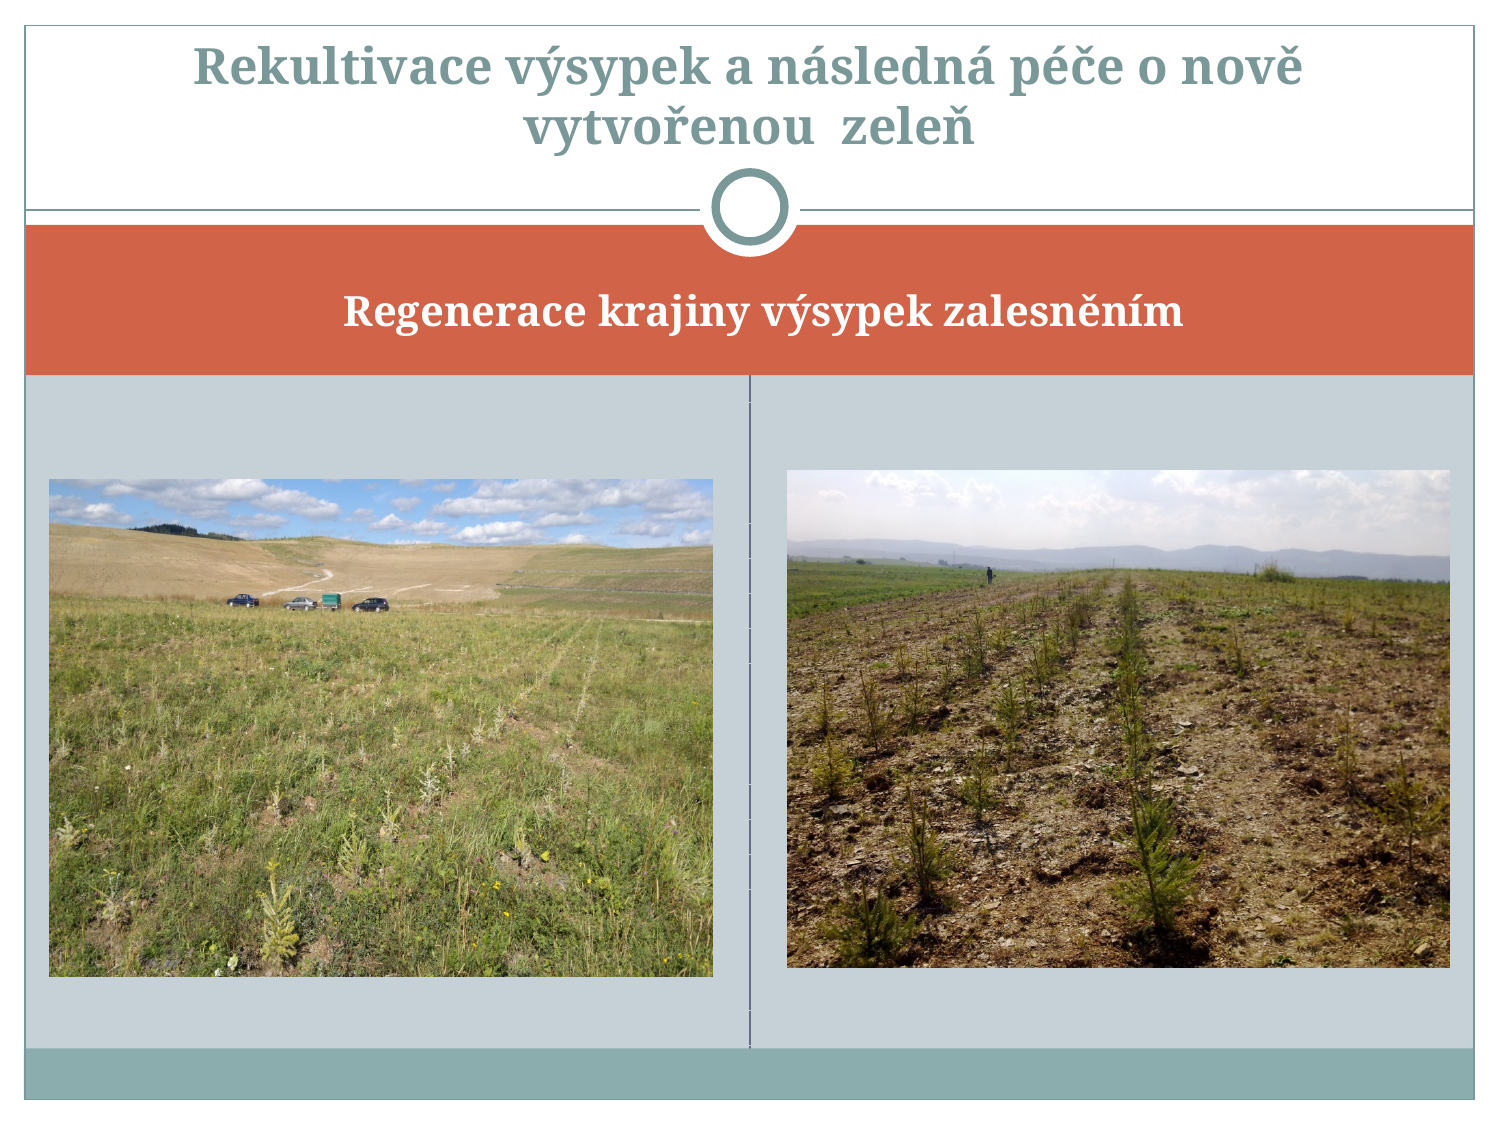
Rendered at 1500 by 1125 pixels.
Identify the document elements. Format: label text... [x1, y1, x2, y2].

title Rekultivace výsypek a následná péče o nově vytvořenou zeleň [49, 37, 1450, 162]
picture [787, 470, 1450, 968]
list Regenerace krajiny výsypek zalesněním [49, 249, 1459, 371]
picture [49, 479, 713, 977]
